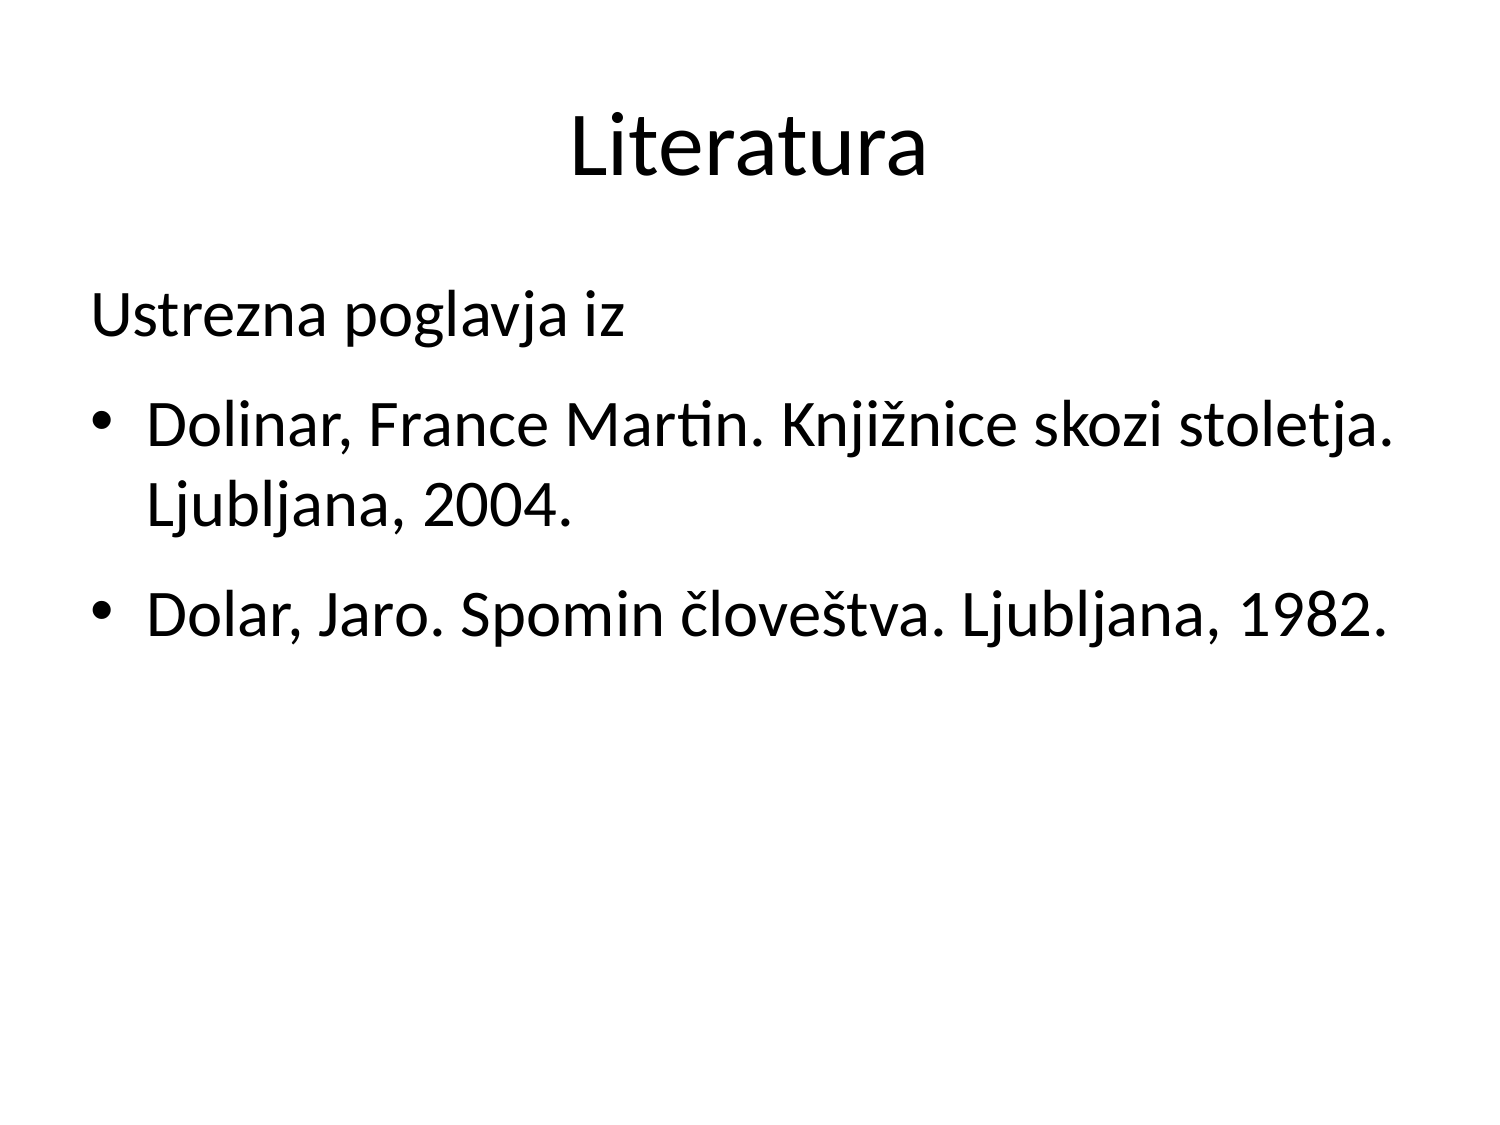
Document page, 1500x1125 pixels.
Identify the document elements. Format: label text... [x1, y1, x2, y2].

list Ustrezna poglavja iz Dolinar, France Martin. Knjižnice skozi stoletja. Ljubljana, 2004. Dolar, Jaro. Spomin človeštva. Ljubljana, 1982. [75, 262, 1425, 1005]
title Literatura [75, 45, 1425, 233]
